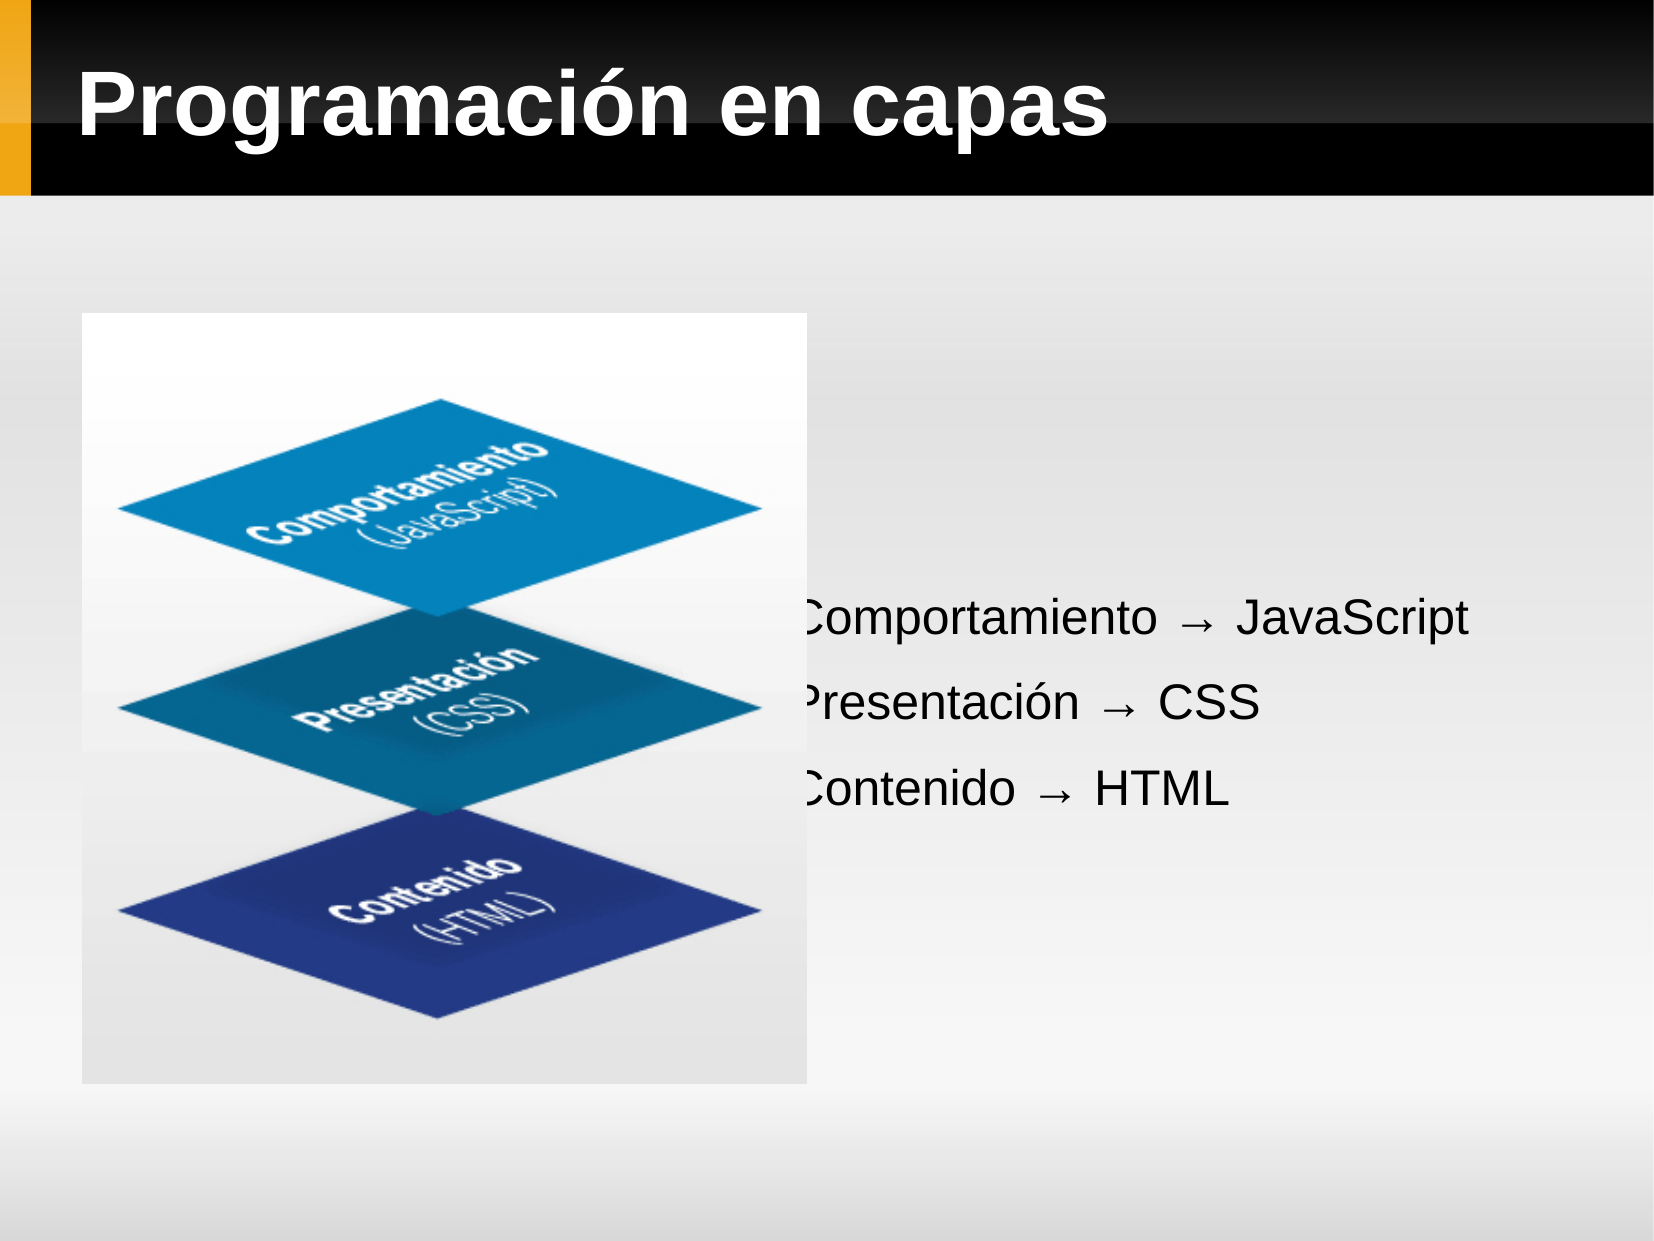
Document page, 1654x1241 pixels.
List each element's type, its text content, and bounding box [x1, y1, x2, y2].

picture [0, 0, 1654, 1241]
title Programación en capas [76, 0, 1565, 208]
list Comportamiento → JavaScript Presentación → CSS Contenido → HTML [771, 589, 1619, 1109]
